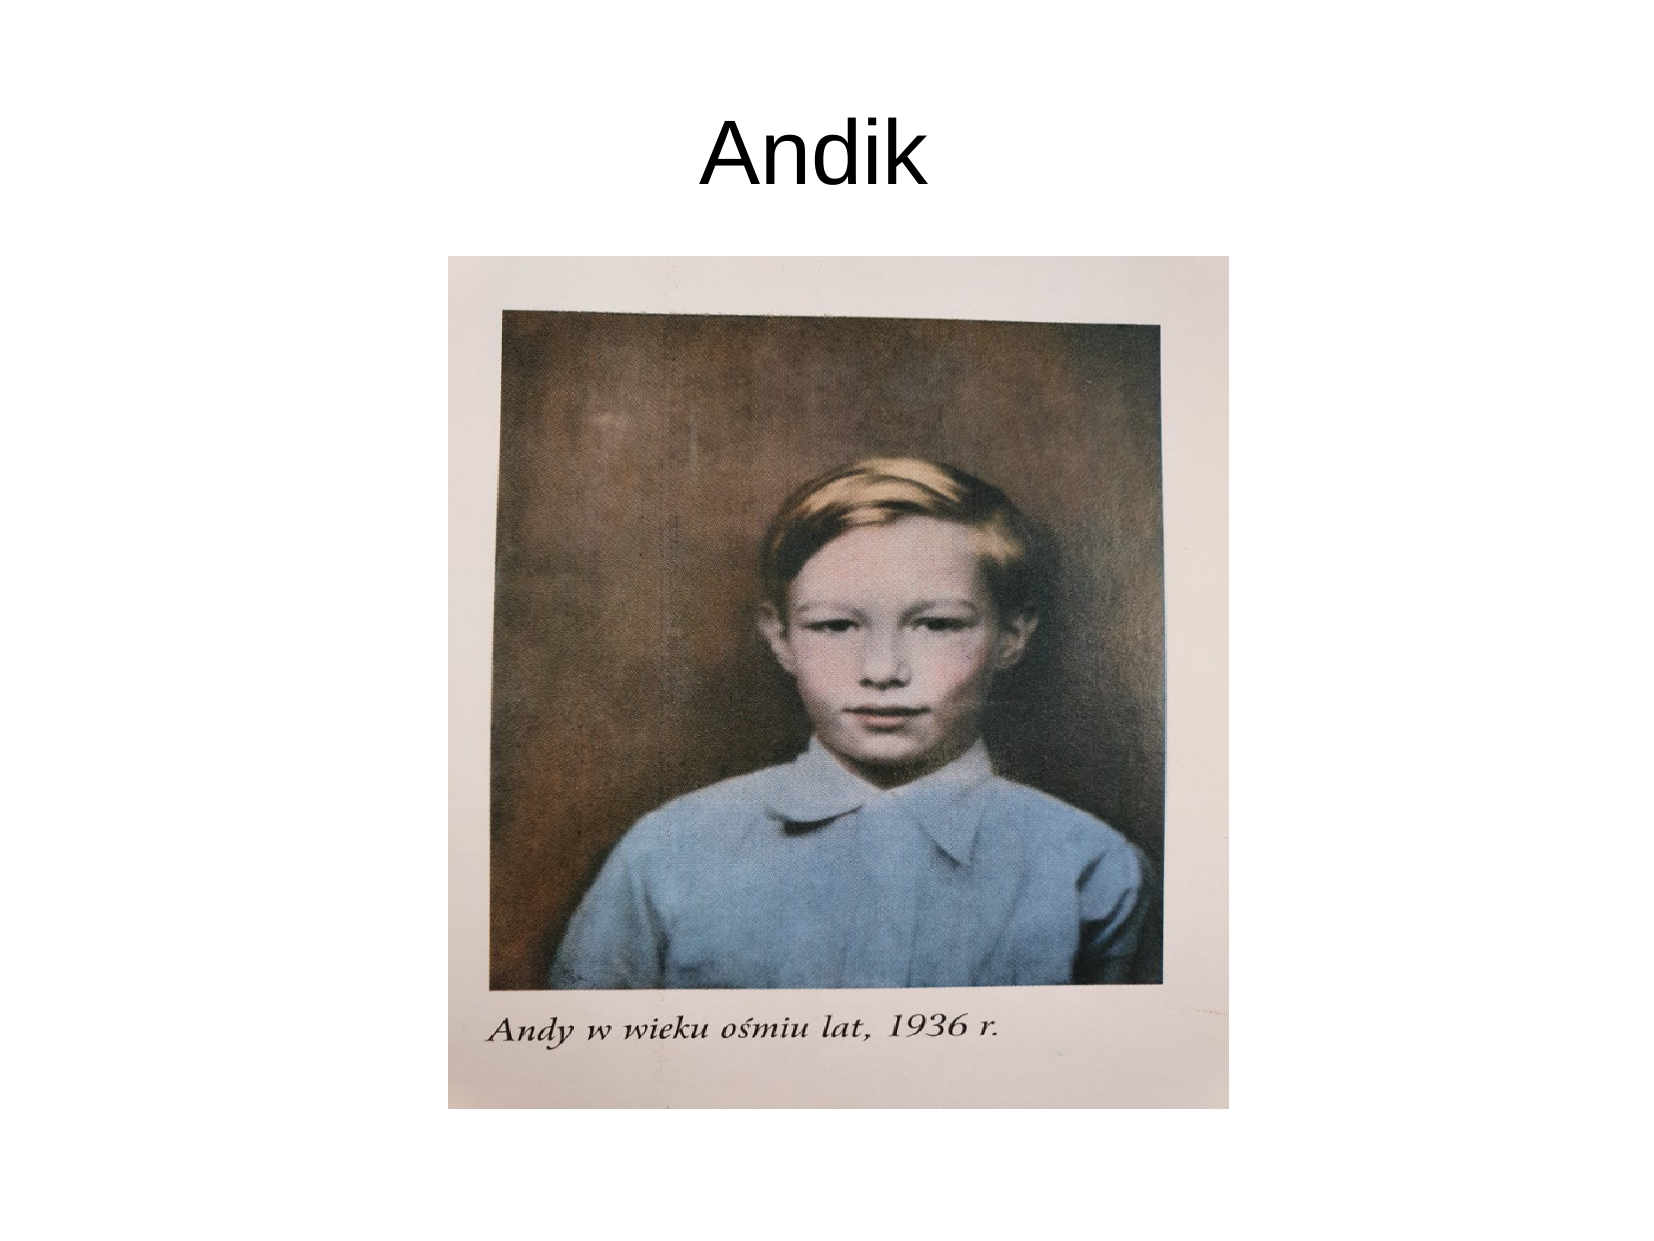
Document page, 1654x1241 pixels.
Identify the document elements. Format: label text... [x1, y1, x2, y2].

picture [448, 256, 1229, 1109]
title Andik [82, 49, 1571, 257]
